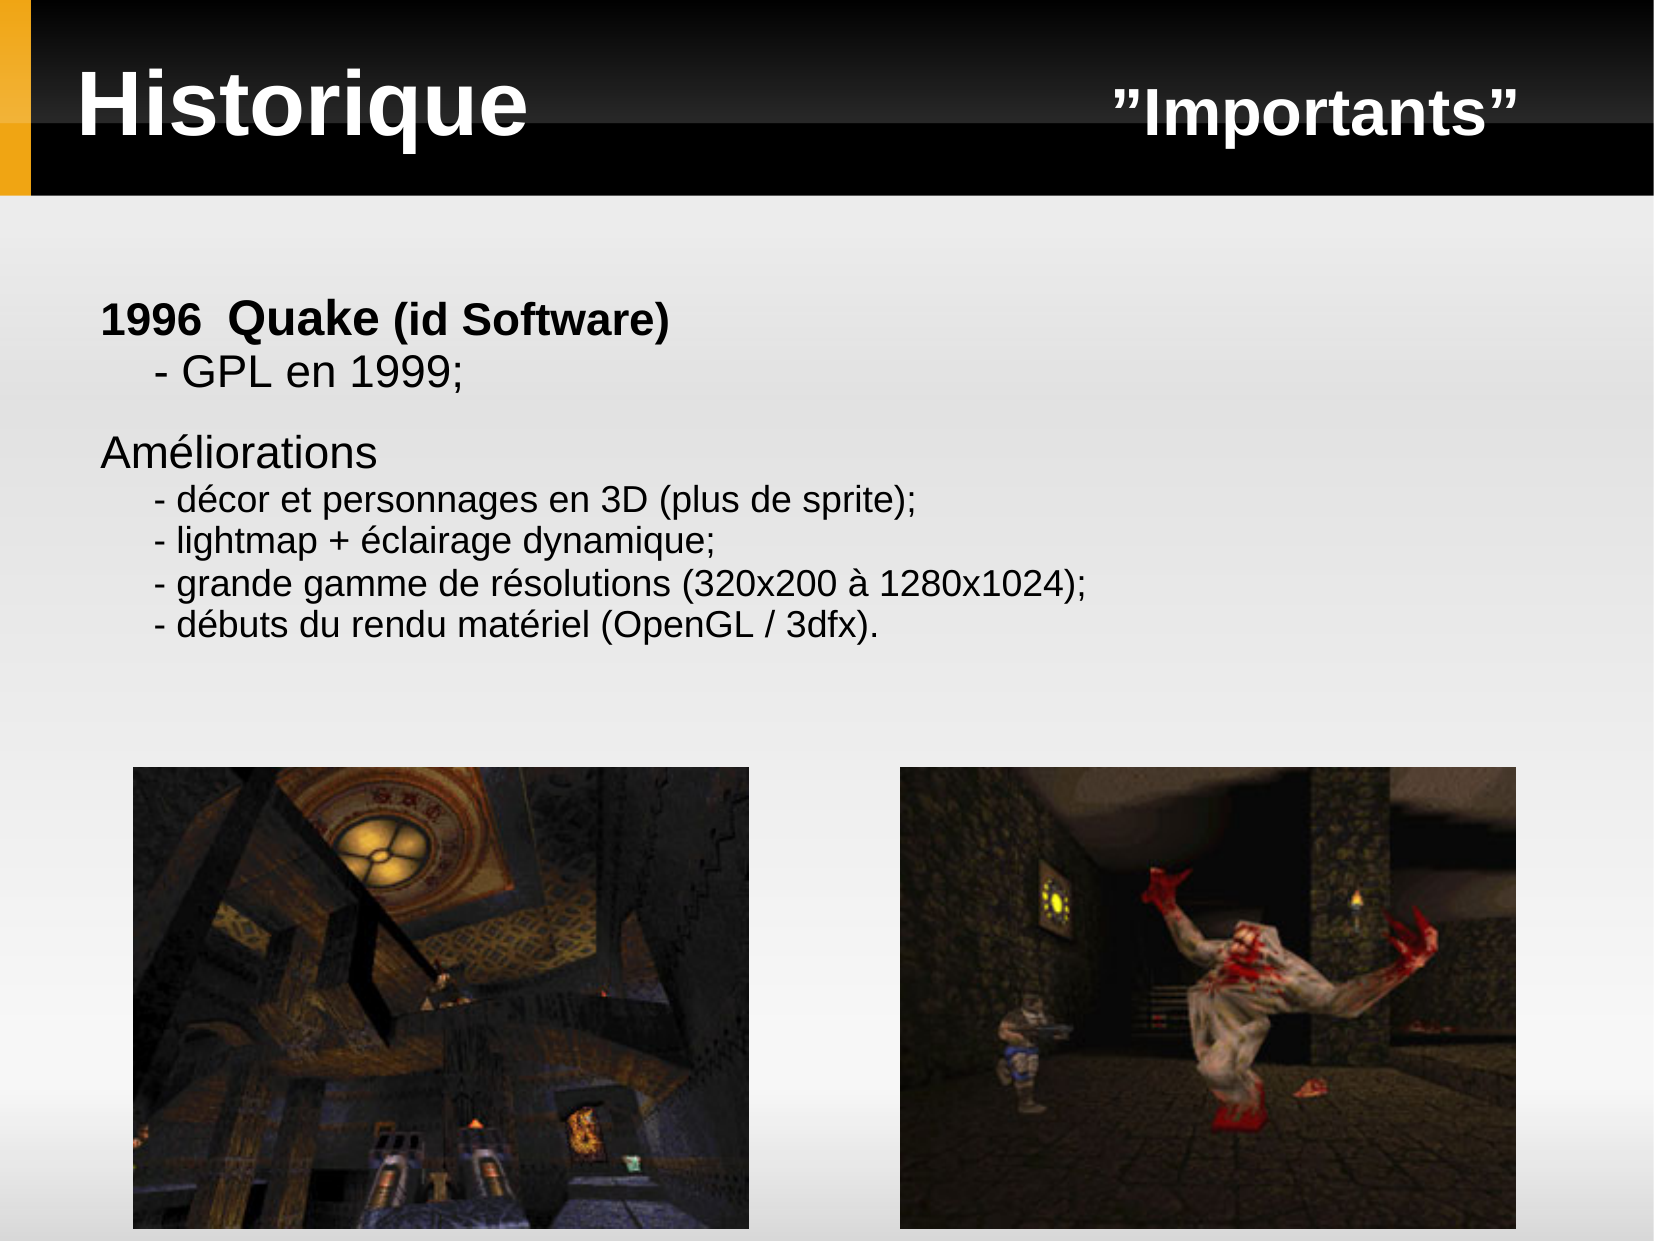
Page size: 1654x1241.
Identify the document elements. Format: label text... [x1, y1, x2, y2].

picture [0, 0, 1654, 1241]
list 1996 Quake (id Software) - GPL en 1999; Améliorations - décor et personnages en 3D (plus de sprite); - lightmap + éclairage dynamique; - grande gamme de résolutions (320x200 à 1280x1024); - débuts du rendu matériel (OpenGL / 3dfx). [82, 290, 1571, 1094]
title Historique ”Importants” [76, 7, 1565, 200]
